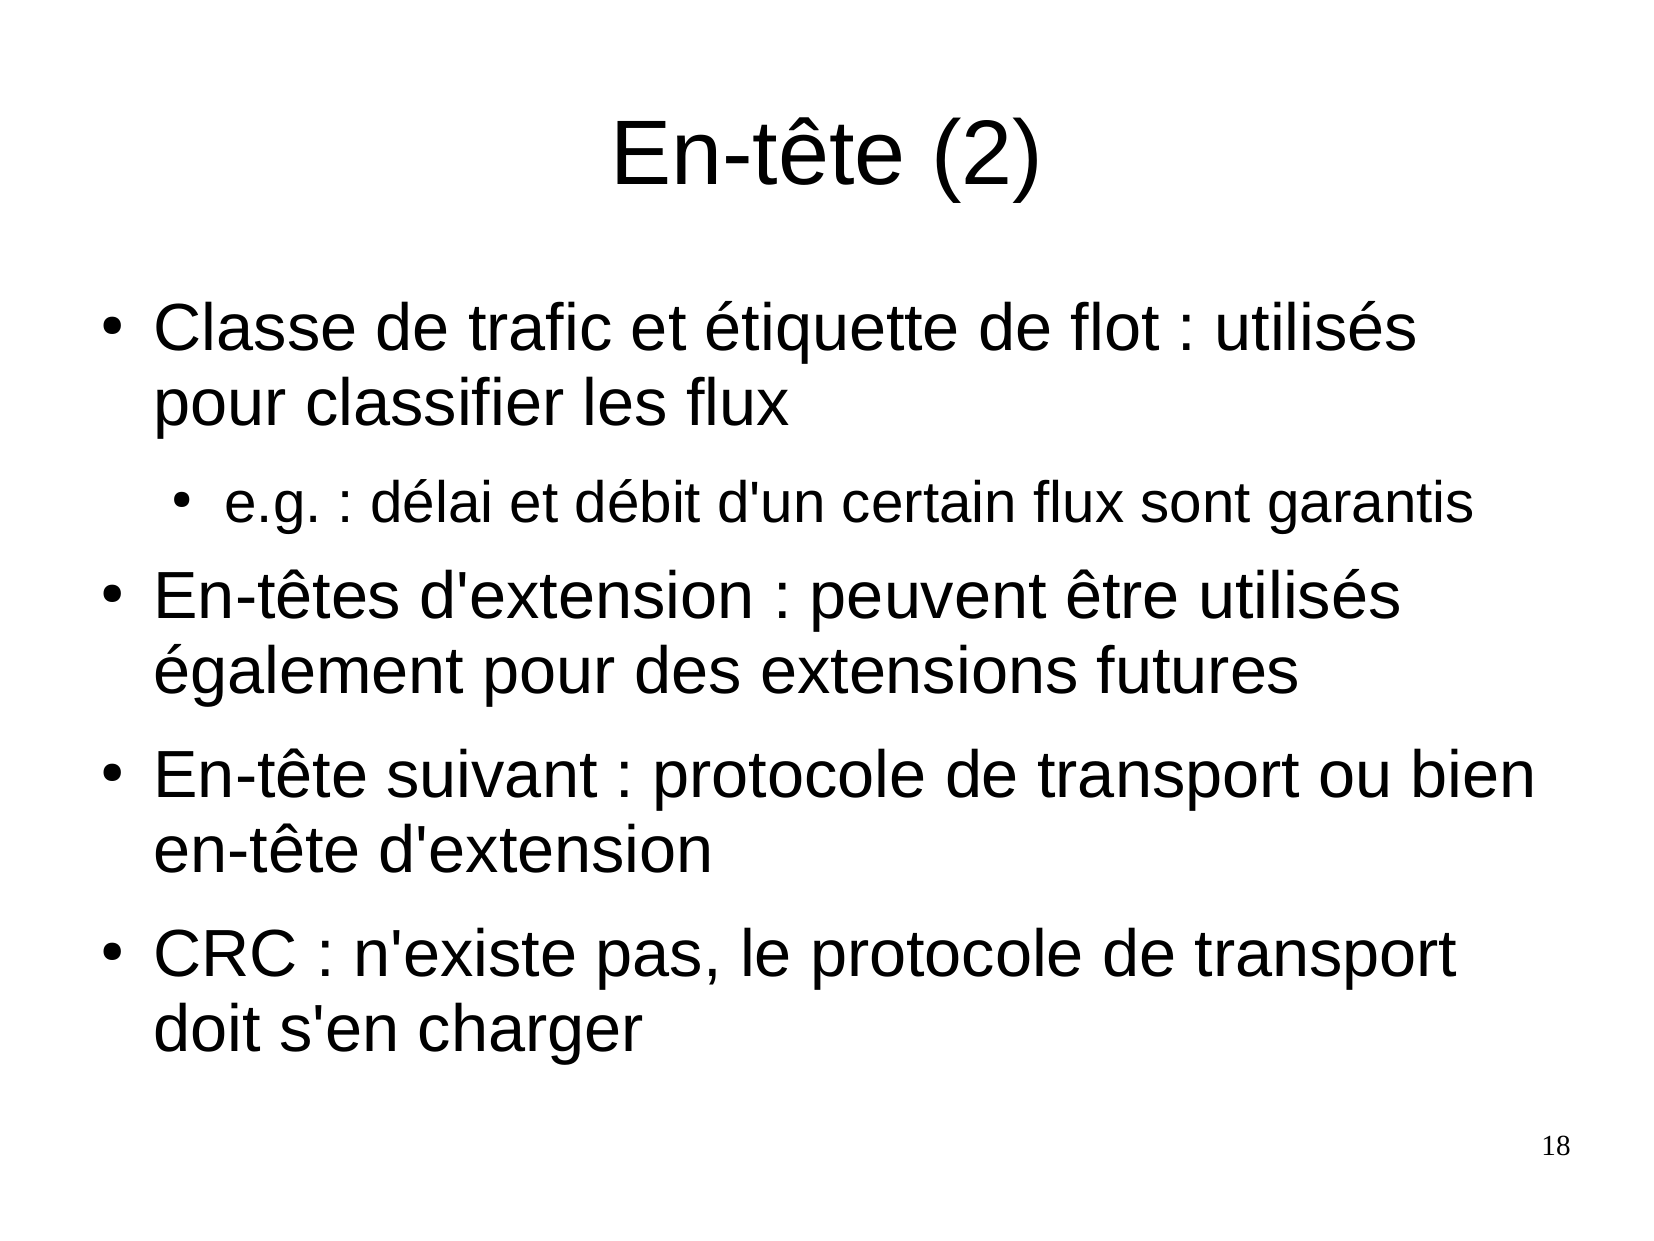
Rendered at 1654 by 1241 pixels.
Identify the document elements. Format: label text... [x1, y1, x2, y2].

title En-tête (2) [82, 49, 1571, 257]
list Classe de trafic et étiquette de flot : utilisés pour classifier les flux e.g. : délai et débit d'un certain flux sont garantis En-têtes d'extension : peuvent être utilisés également pour des extensions futures En-tête suivant : protocole de transport ou bien en-tête d'extension CRC : n'existe pas, le protocole de transport doit s'en charger [82, 290, 1571, 1109]
